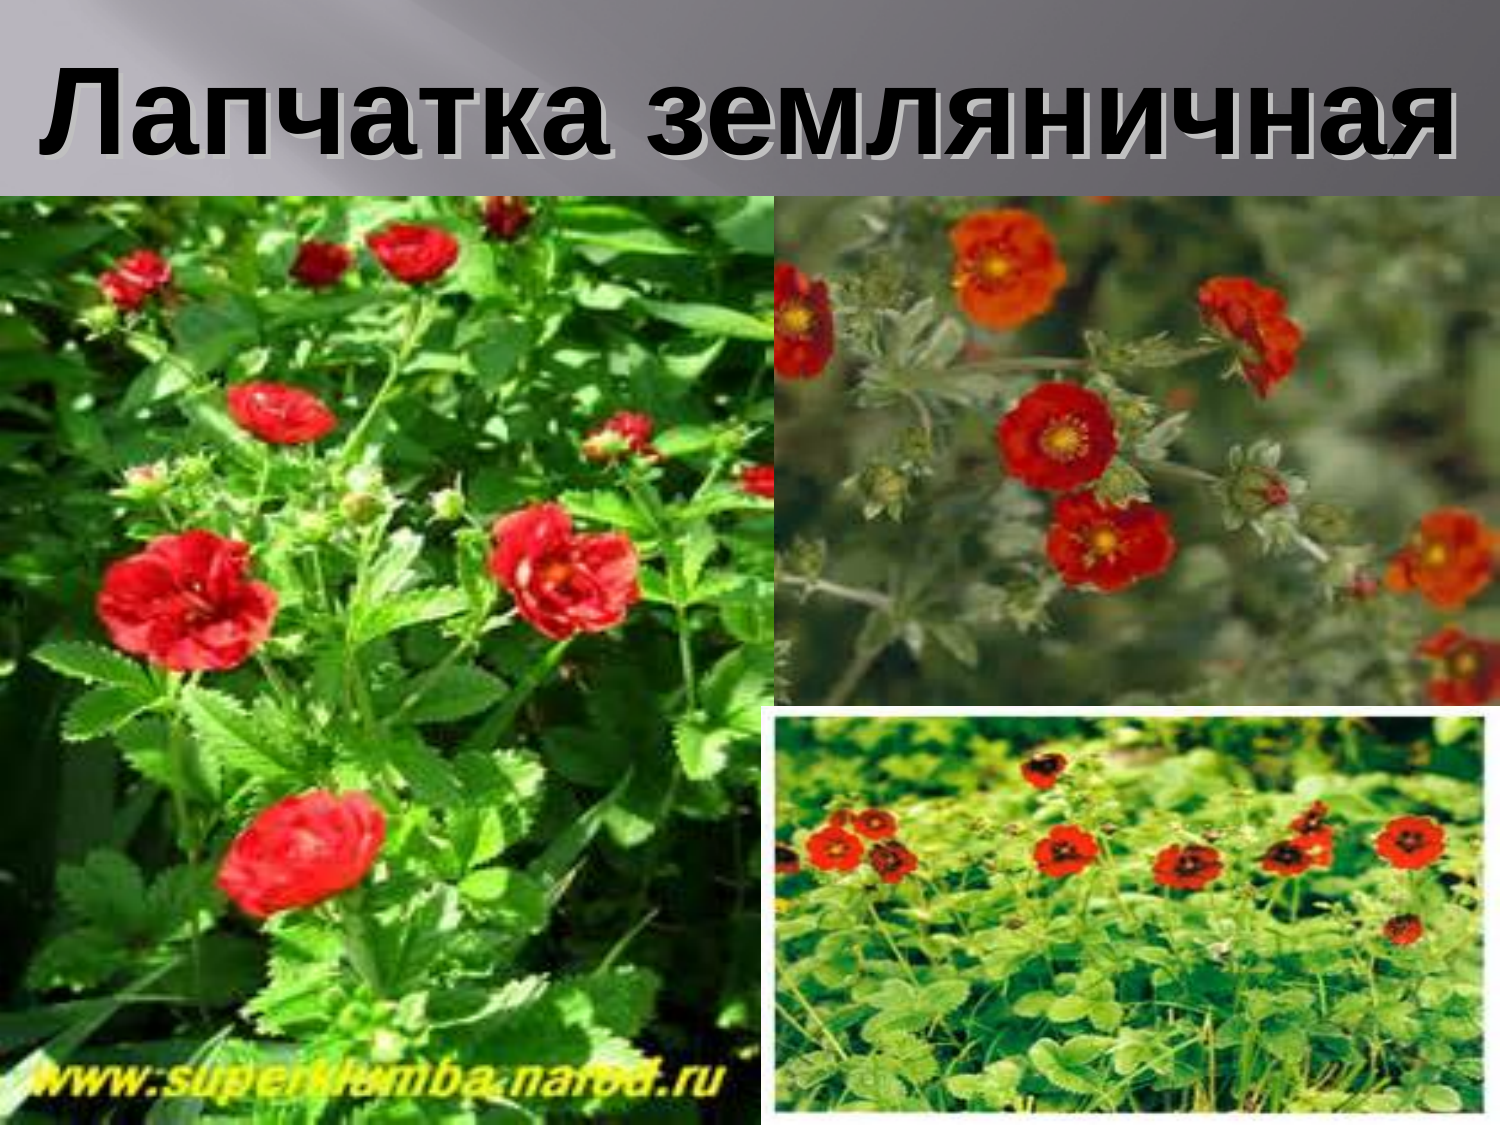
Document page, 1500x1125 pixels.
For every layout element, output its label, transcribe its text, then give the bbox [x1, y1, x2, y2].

title Лапчатка земляничная [0, 0, 1500, 196]
picture [0, 196, 1500, 1125]
